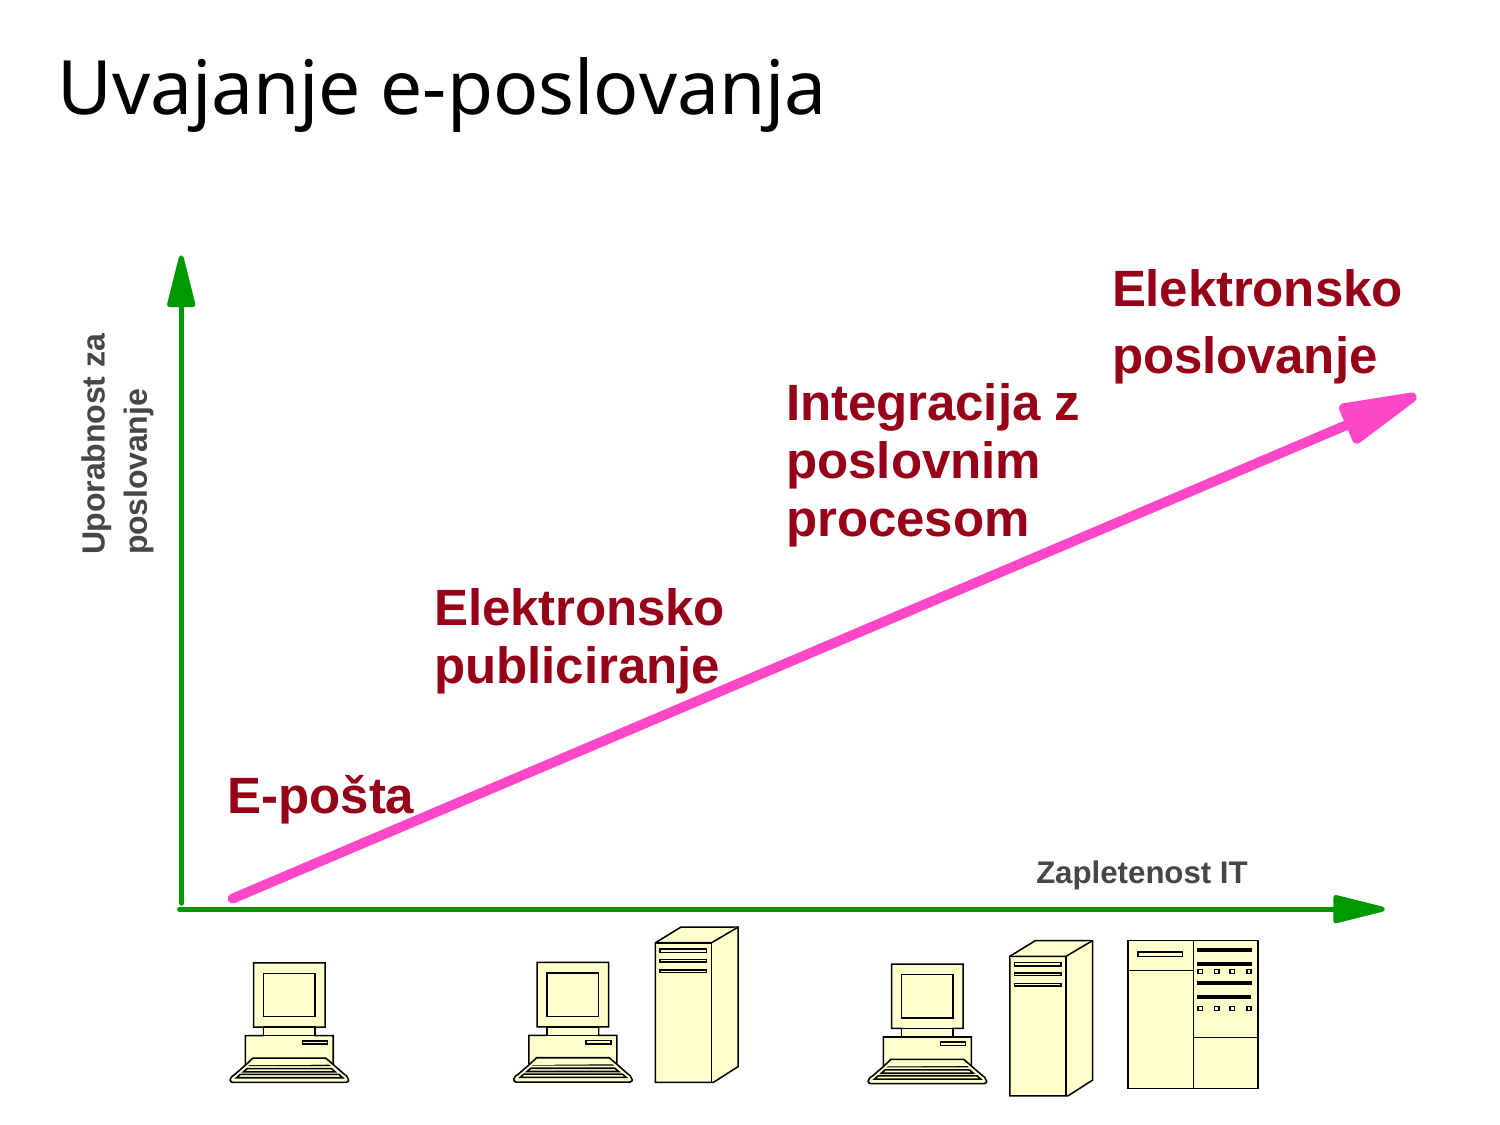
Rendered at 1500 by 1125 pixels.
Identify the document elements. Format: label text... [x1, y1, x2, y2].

text_box [1009, 940, 1093, 1096]
chart [75, 255, 1417, 924]
text_box [513, 962, 633, 1083]
text_box [230, 962, 349, 1083]
text_box [1128, 940, 1258, 1089]
title Uvajanje e-poslovanja [42, 32, 1466, 138]
text_box [655, 927, 739, 1083]
text_box [868, 964, 987, 1084]
